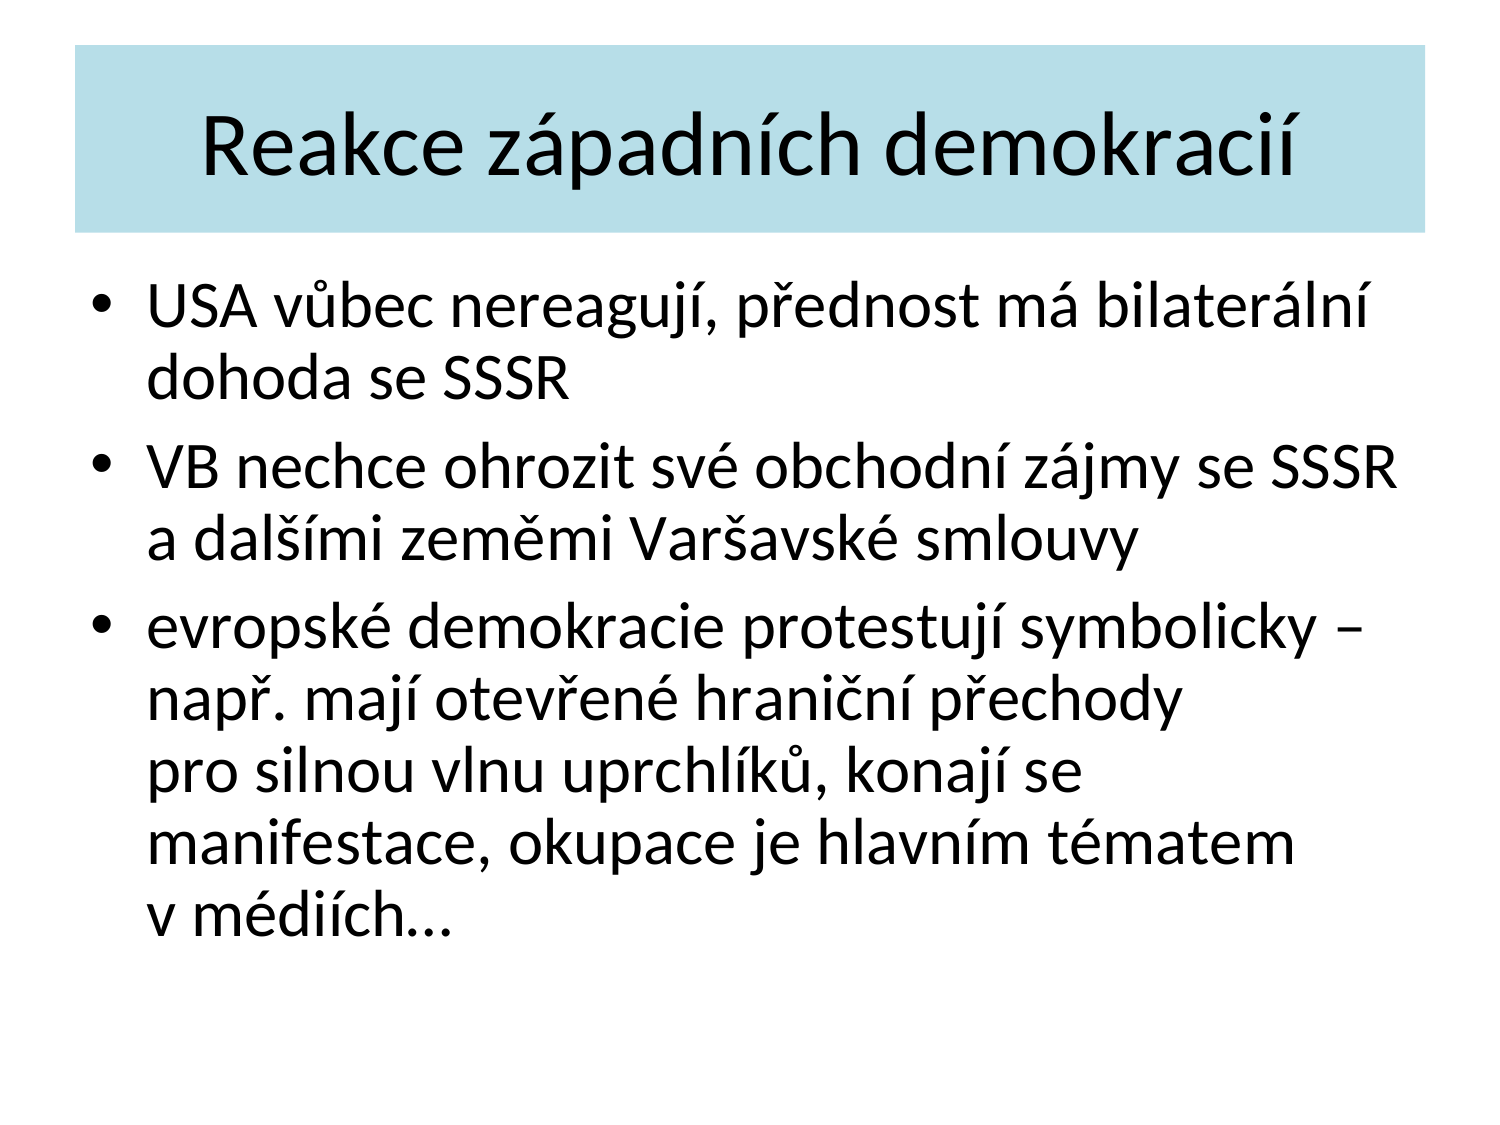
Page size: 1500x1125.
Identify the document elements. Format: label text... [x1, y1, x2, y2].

title Reakce západních demokracií [75, 45, 1426, 233]
list USA vůbec nereagují, přednost má bilaterální dohoda se SSSR VB nechce ohrozit své obchodní zájmy se SSSR a dalšími zeměmi Varšavské smlouvy evropské demokracie protestují symbolicky – např. mají otevřené hraniční přechody pro silnou vlnu uprchlíků, konají se manifestace, okupace je hlavním tématem v médiích… [75, 262, 1426, 1006]
